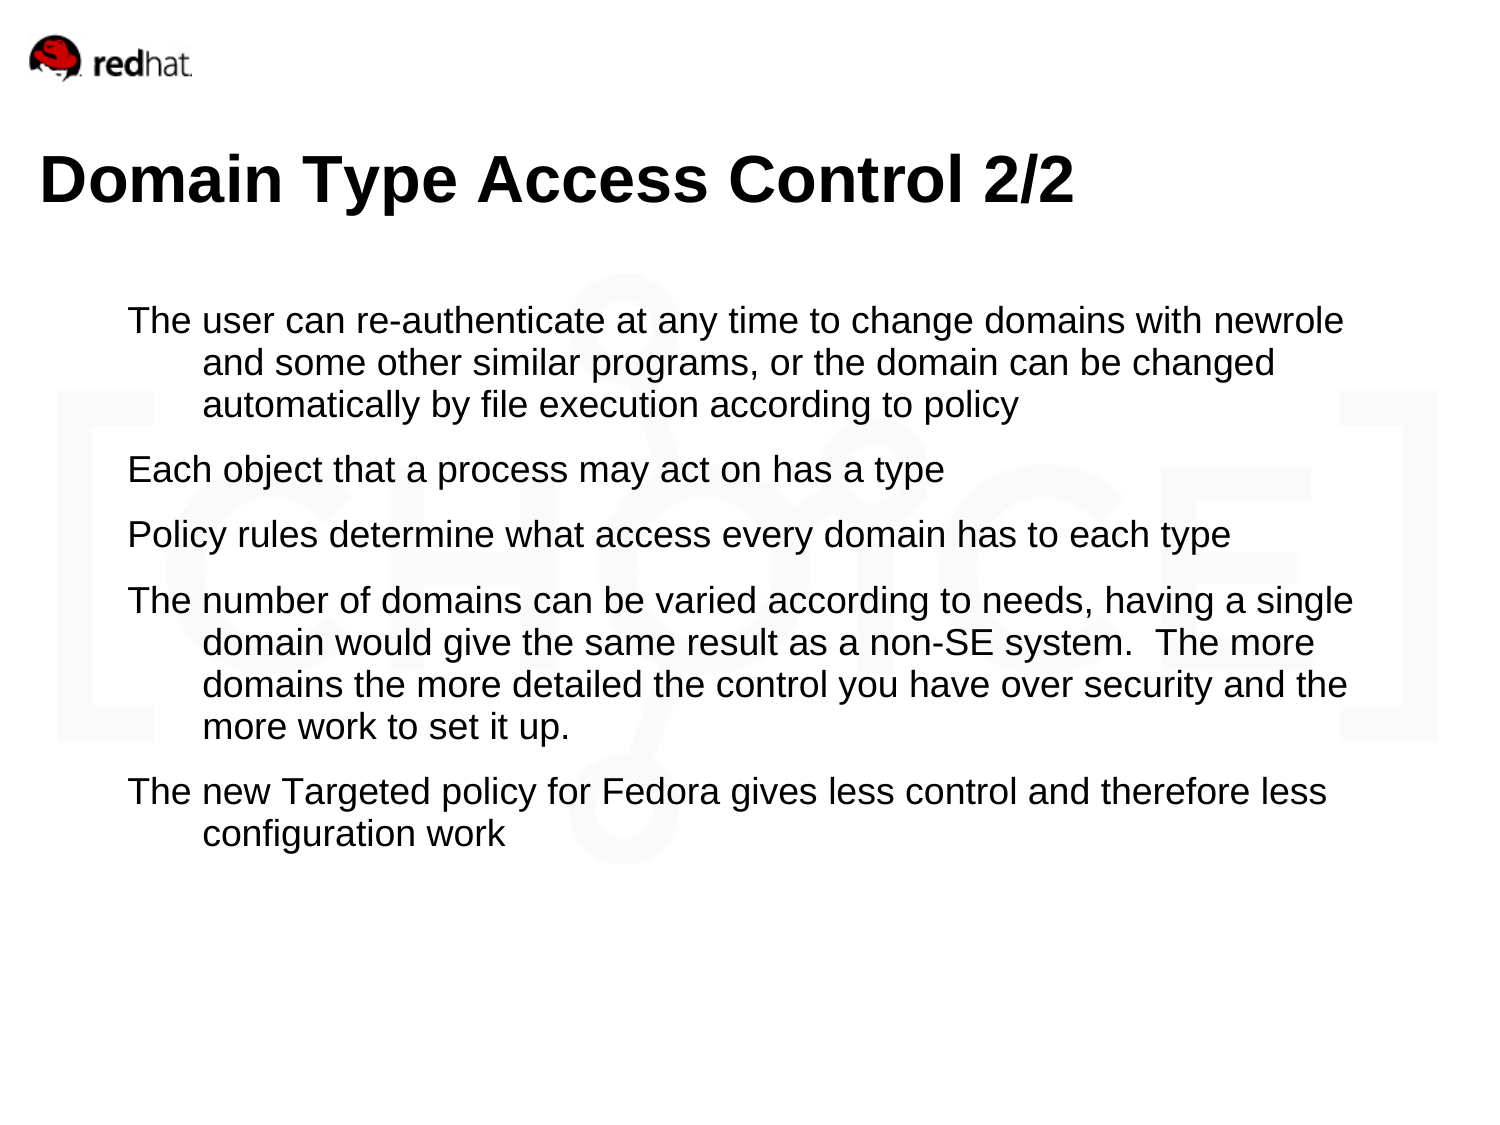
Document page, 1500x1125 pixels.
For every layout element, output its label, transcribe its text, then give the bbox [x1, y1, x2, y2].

picture [57, 274, 1438, 864]
list The user can re-authenticate at any time to change domains with newrole and some other similar programs, or the domain can be changed automatically by file execution according to policy Each object that a process may act on has a type Policy rules determine what access every domain has to each type The number of domains can be varied according to needs, having a single domain would give the same result as a non-SE system. The more domains the more detailed the control you have over security and the more work to set it up. The new Targeted policy for Fedora gives less control and therefore less configuration work [112, 291, 1389, 973]
title Domain Type Access Control 2/2 [25, 82, 1378, 225]
picture [28, 33, 192, 82]
